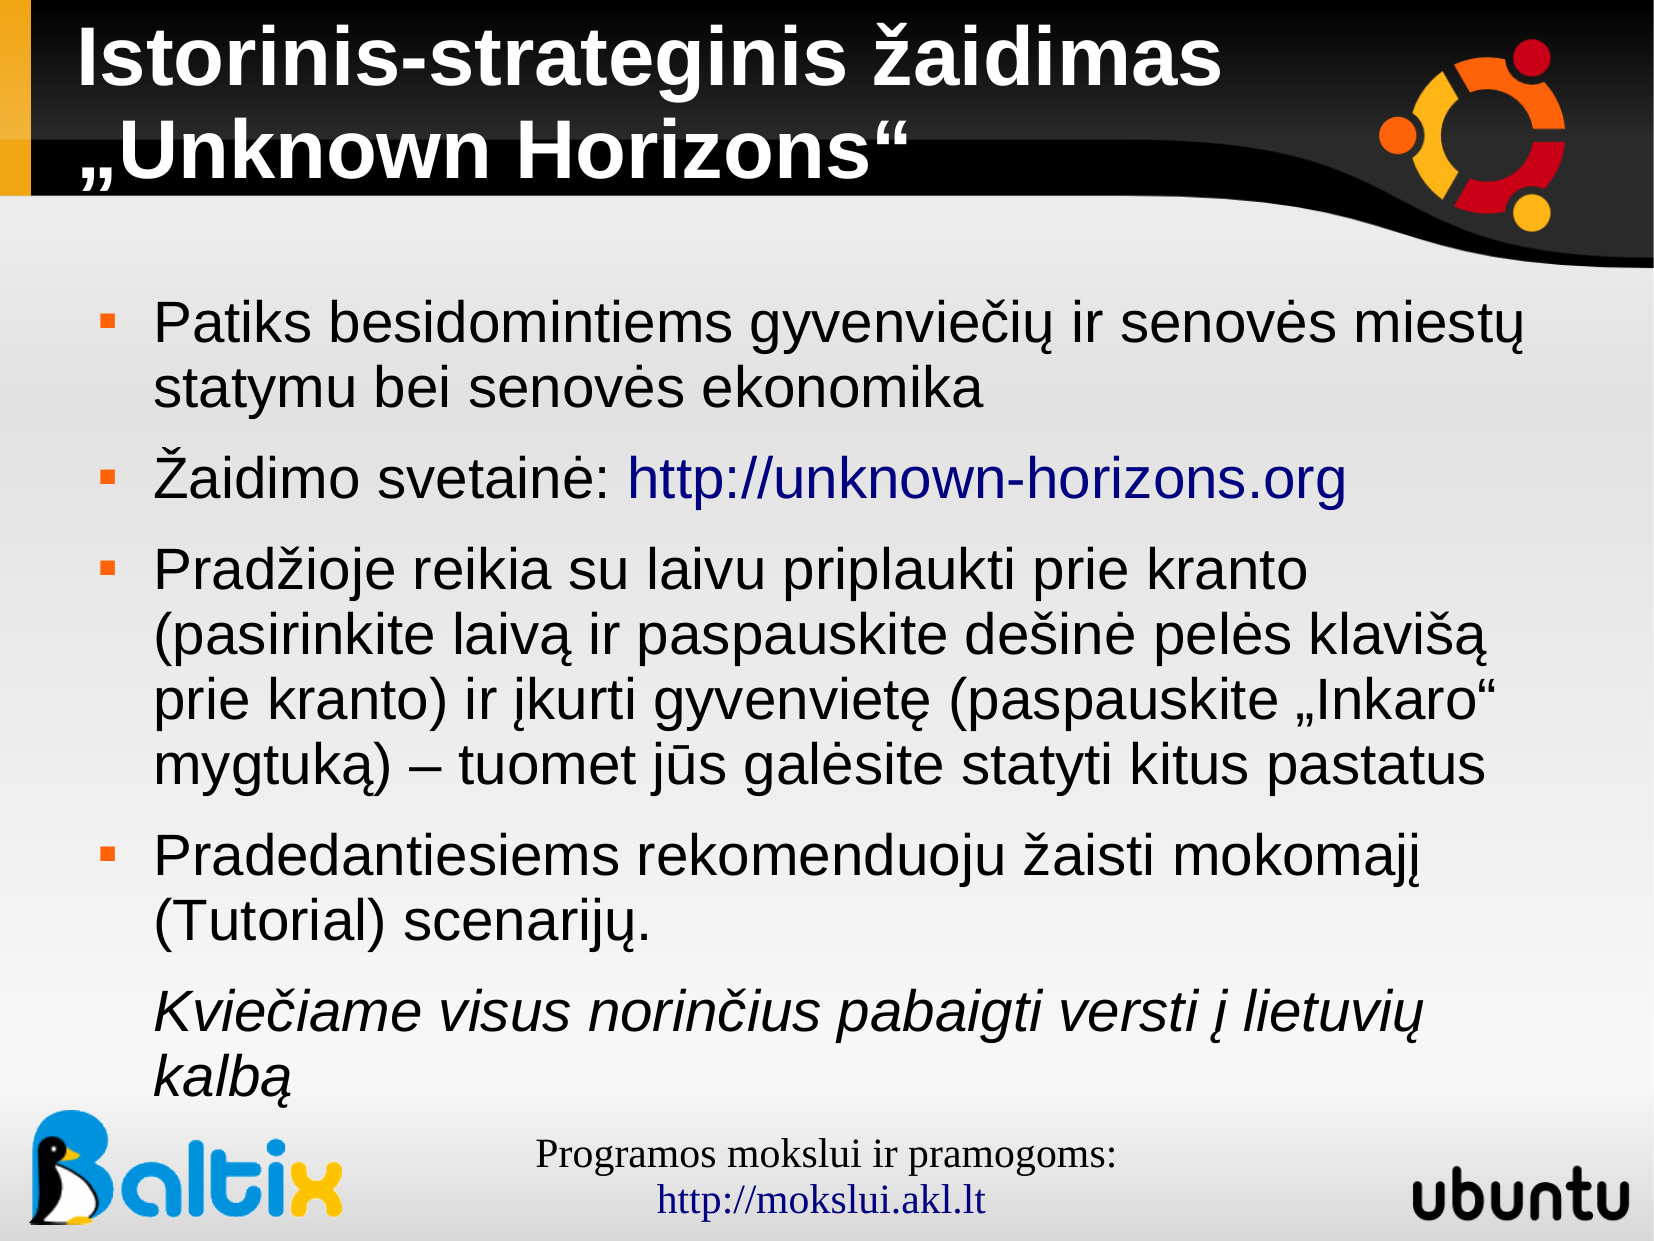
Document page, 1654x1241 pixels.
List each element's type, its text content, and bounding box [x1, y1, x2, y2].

list Patiks besidomintiems gyvenviečių ir senovės miestų statymu bei senovės ekonomika Žaidimo svetainė: http://unknown-horizons.org Pradžioje reikia su laivu priplaukti prie kranto (pasirinkite laivą ir paspauskite dešinė pelės klavišą prie kranto) ir įkurti gyvenvietę (paspauskite „Inkaro“ mygtuką) – tuomet jūs galėsite statyti kitus pastatus Pradedantiesiems rekomenduoju žaisti mokomajį (Tutorial) scenarijų. Kviečiame visus norinčius pabaigti versti į lietuvių kalbą [82, 290, 1571, 1112]
picture [0, 0, 1654, 1241]
title Istorinis-strateginis žaidimas „Unknown Horizons“ [76, 0, 1565, 208]
